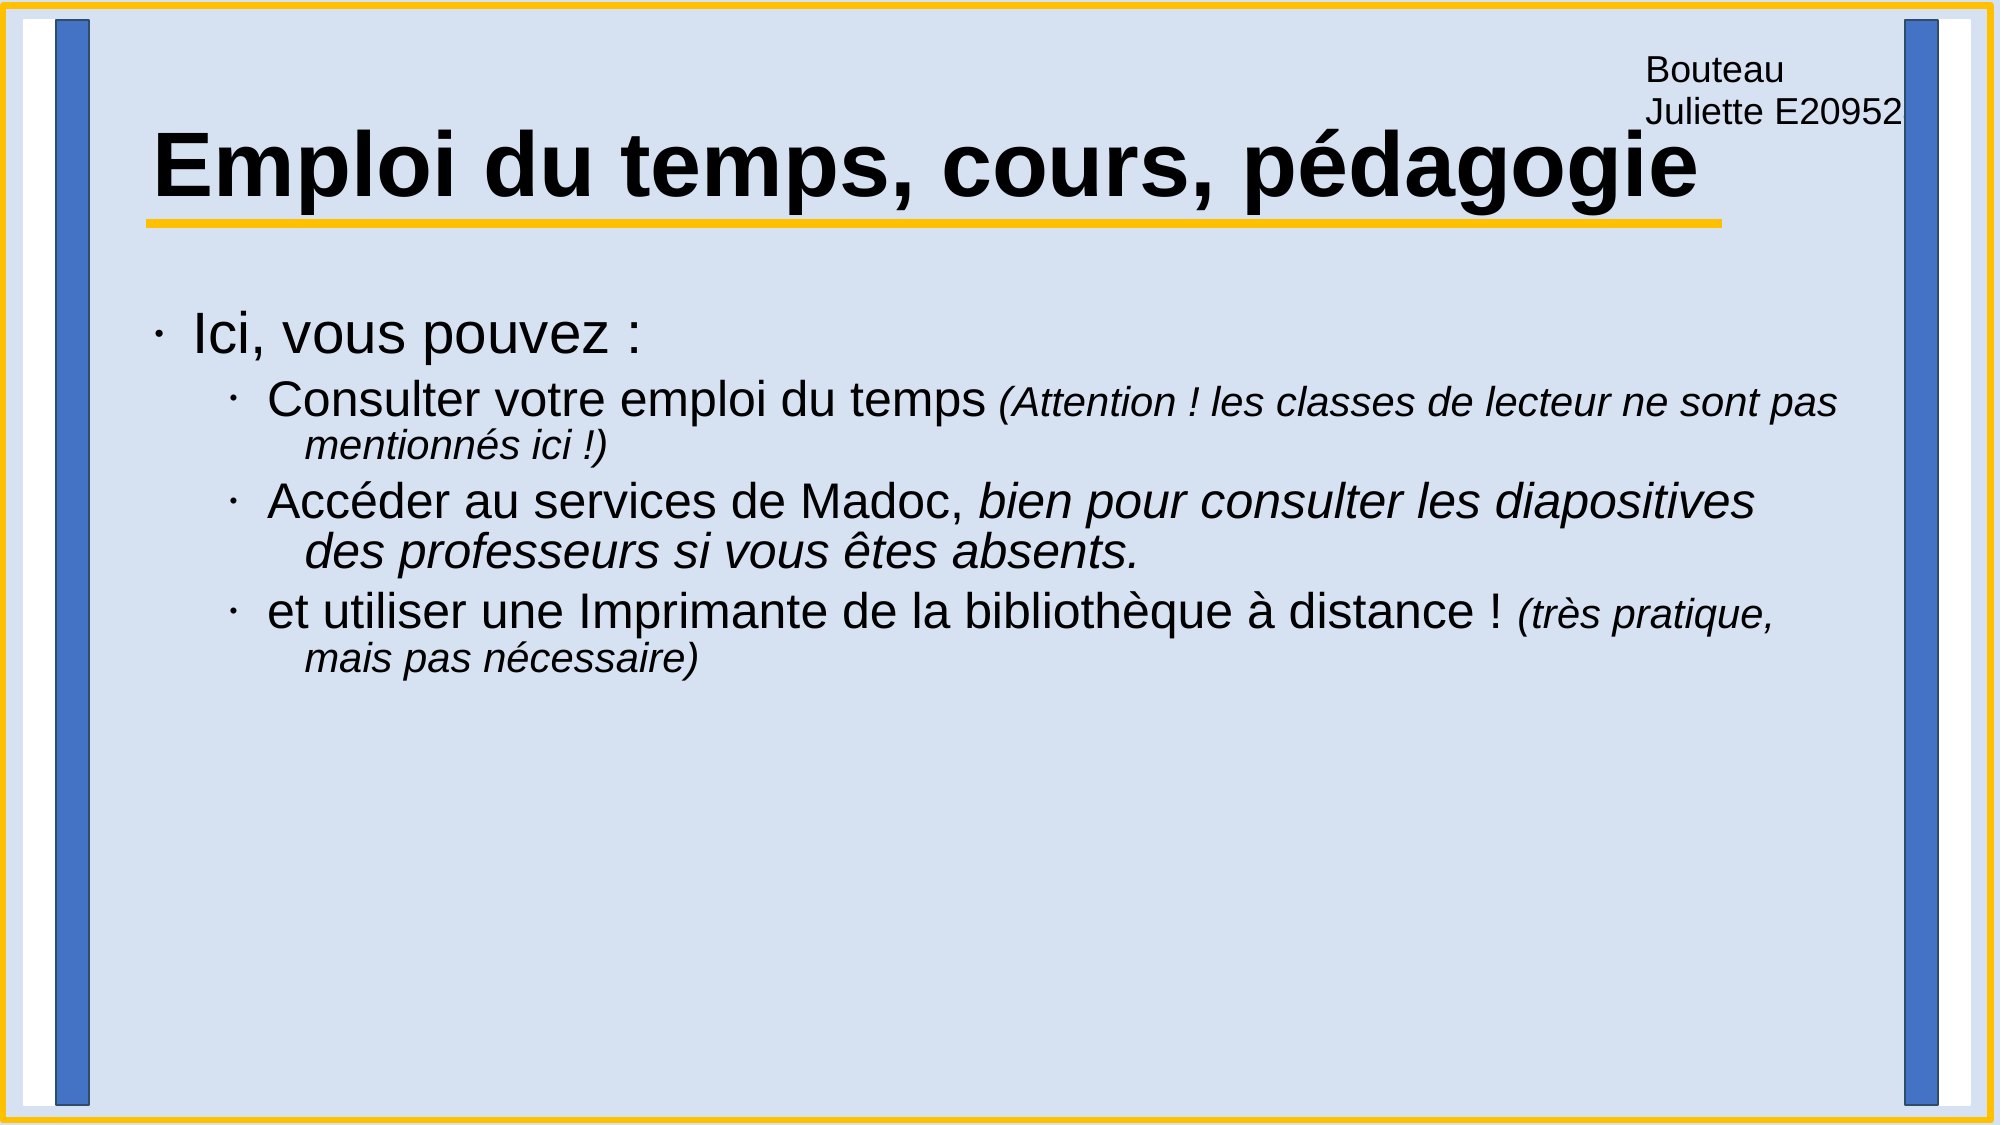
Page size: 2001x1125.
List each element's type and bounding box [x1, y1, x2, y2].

text_box [3, 5, 1991, 1121]
